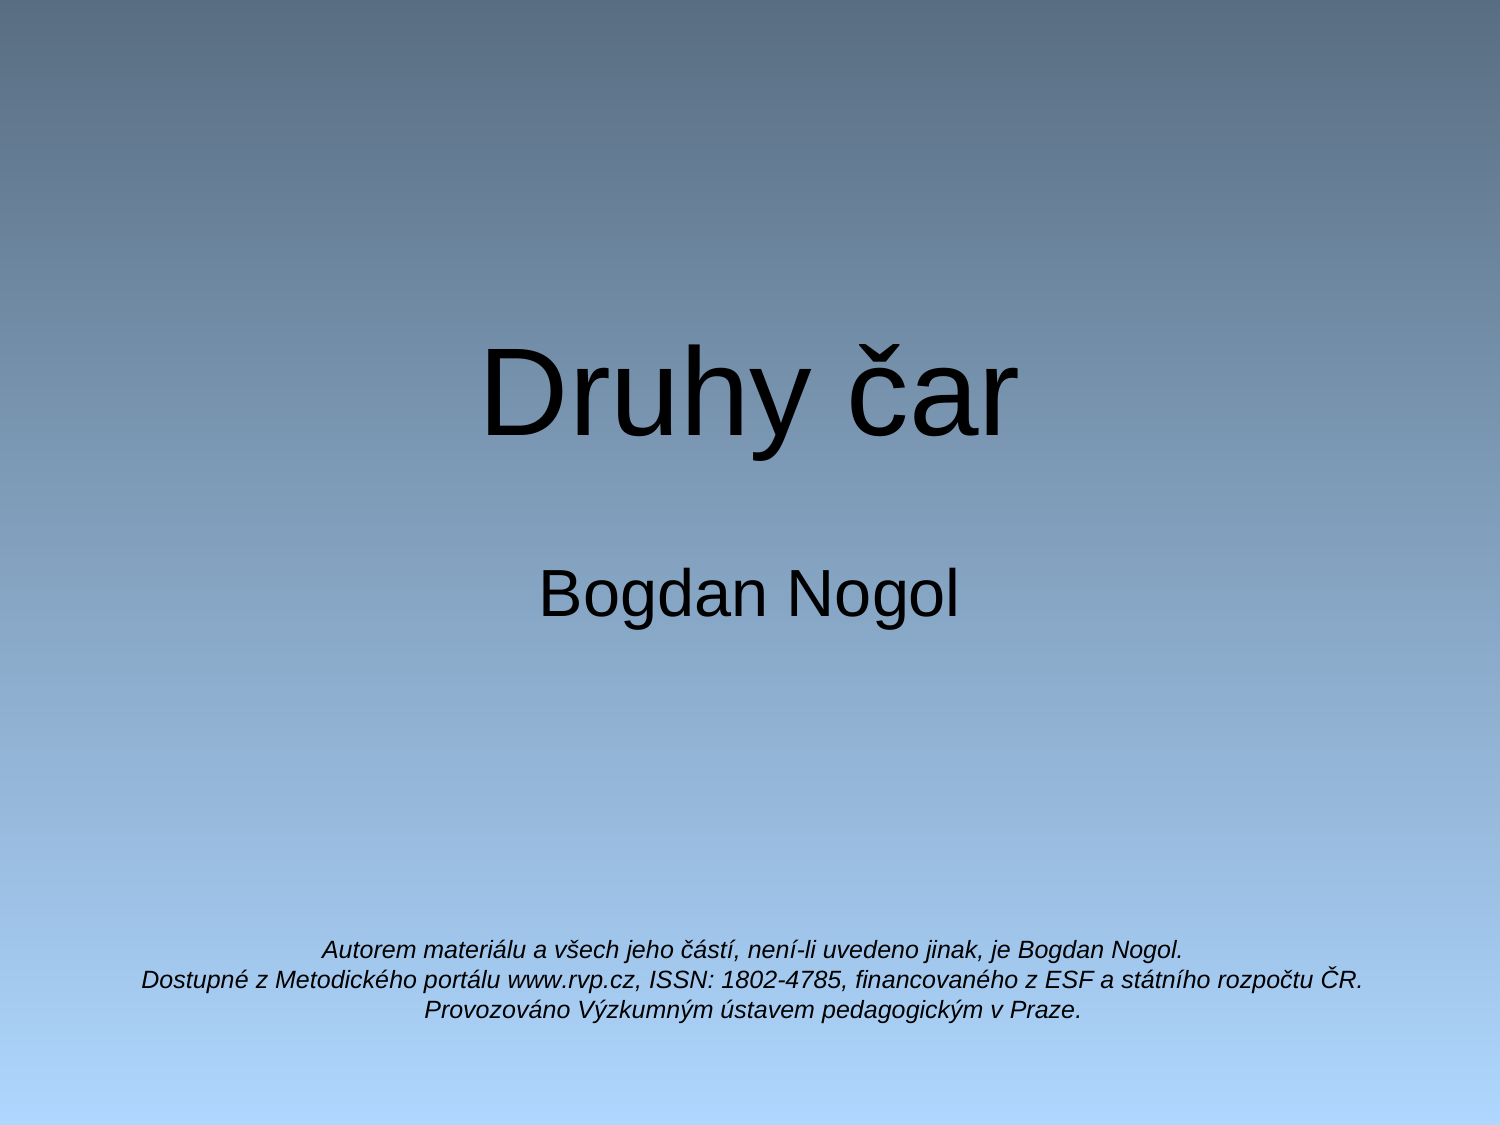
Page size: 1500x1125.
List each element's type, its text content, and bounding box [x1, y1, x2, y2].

title Druhy čar Bogdan Nogol [112, 302, 1388, 638]
text_box Autorem materiálu a všech jeho částí, není-li uvedeno jinak, je Bogdan Nogol. Dostupné z Metodického portálu www.rvp.cz, ISSN: 1802-4785, financovaného z ESF a státního rozpočtu ČR. Provozováno Výzkumným ústavem pedagogickým v Praze. [99, 926, 1409, 1032]
